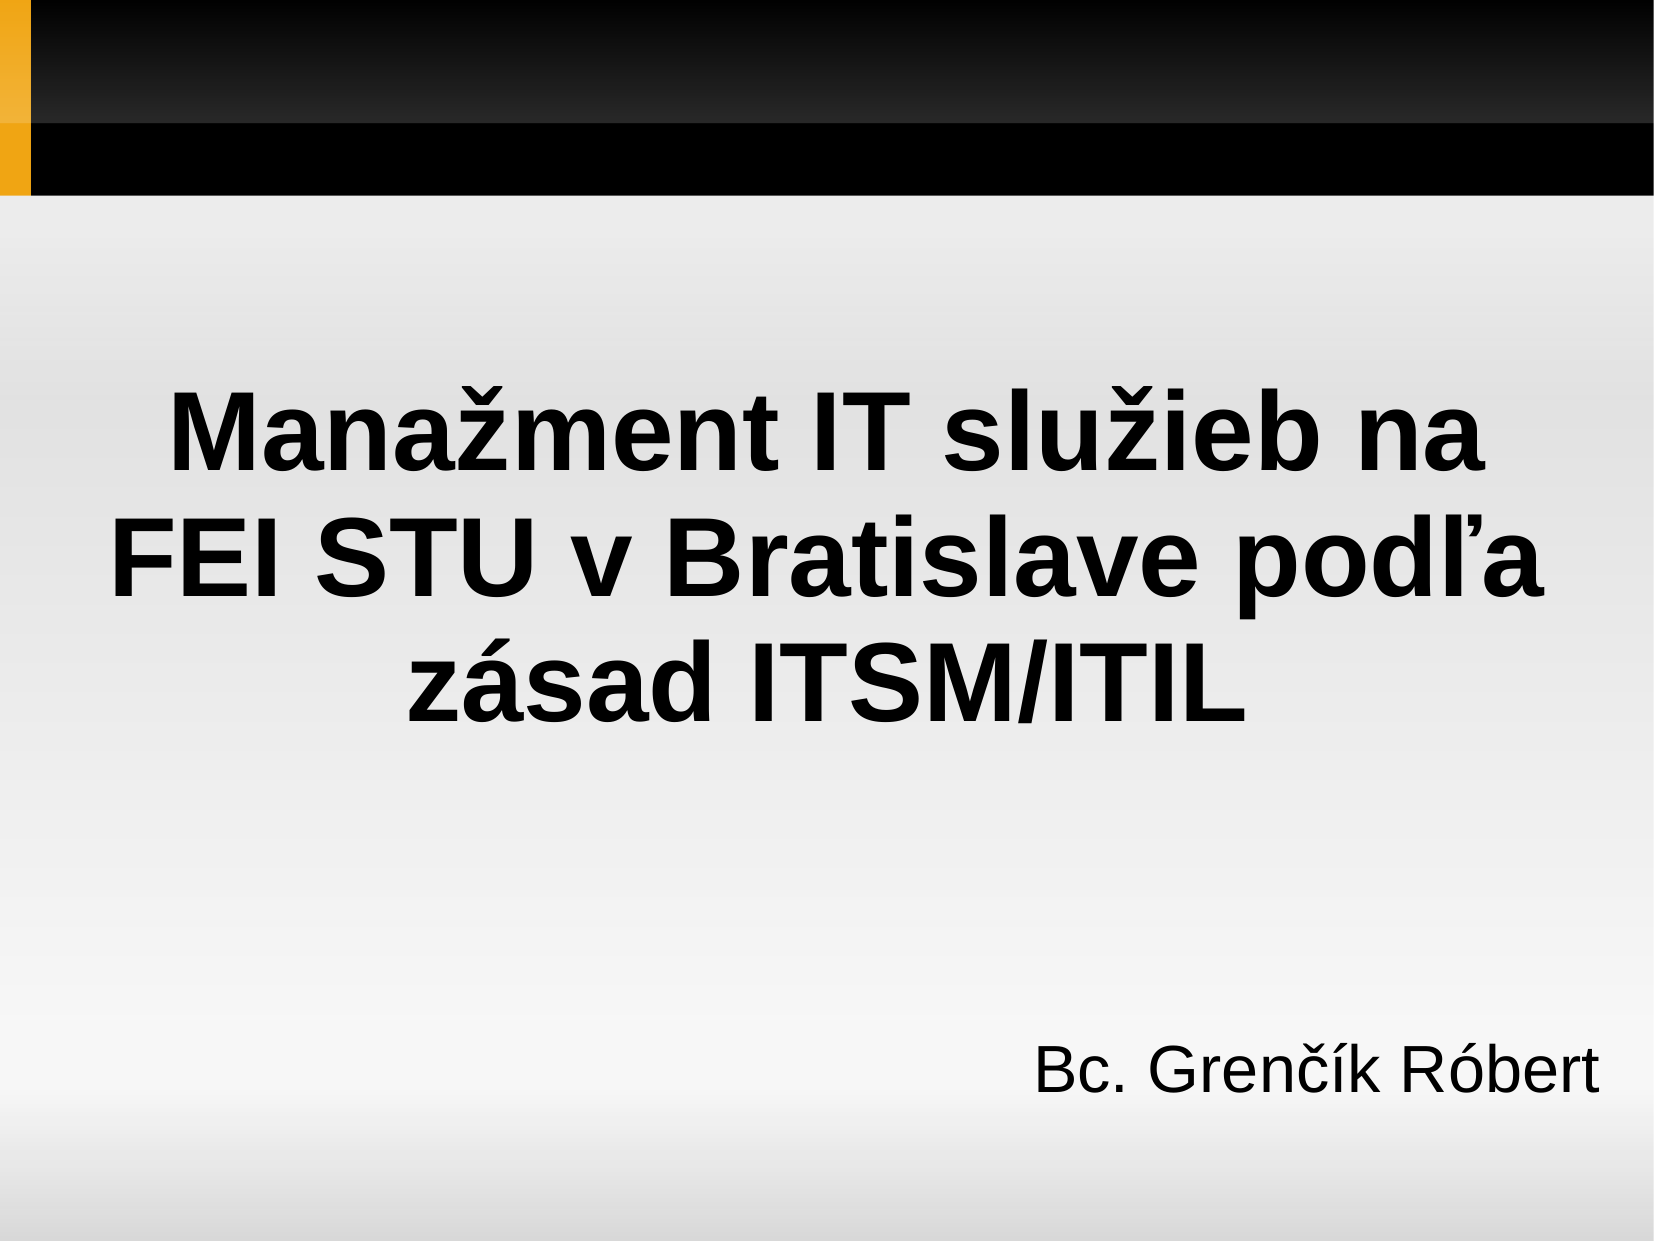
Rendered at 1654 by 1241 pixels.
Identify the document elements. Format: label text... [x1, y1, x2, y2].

title Manažment IT služieb na FEI STU v Bratislave podľa zásad ITSM/ITIL [82, 369, 1571, 872]
list Bc. Grenčík Róbert [885, 1031, 1601, 1211]
picture [0, 0, 1654, 1241]
